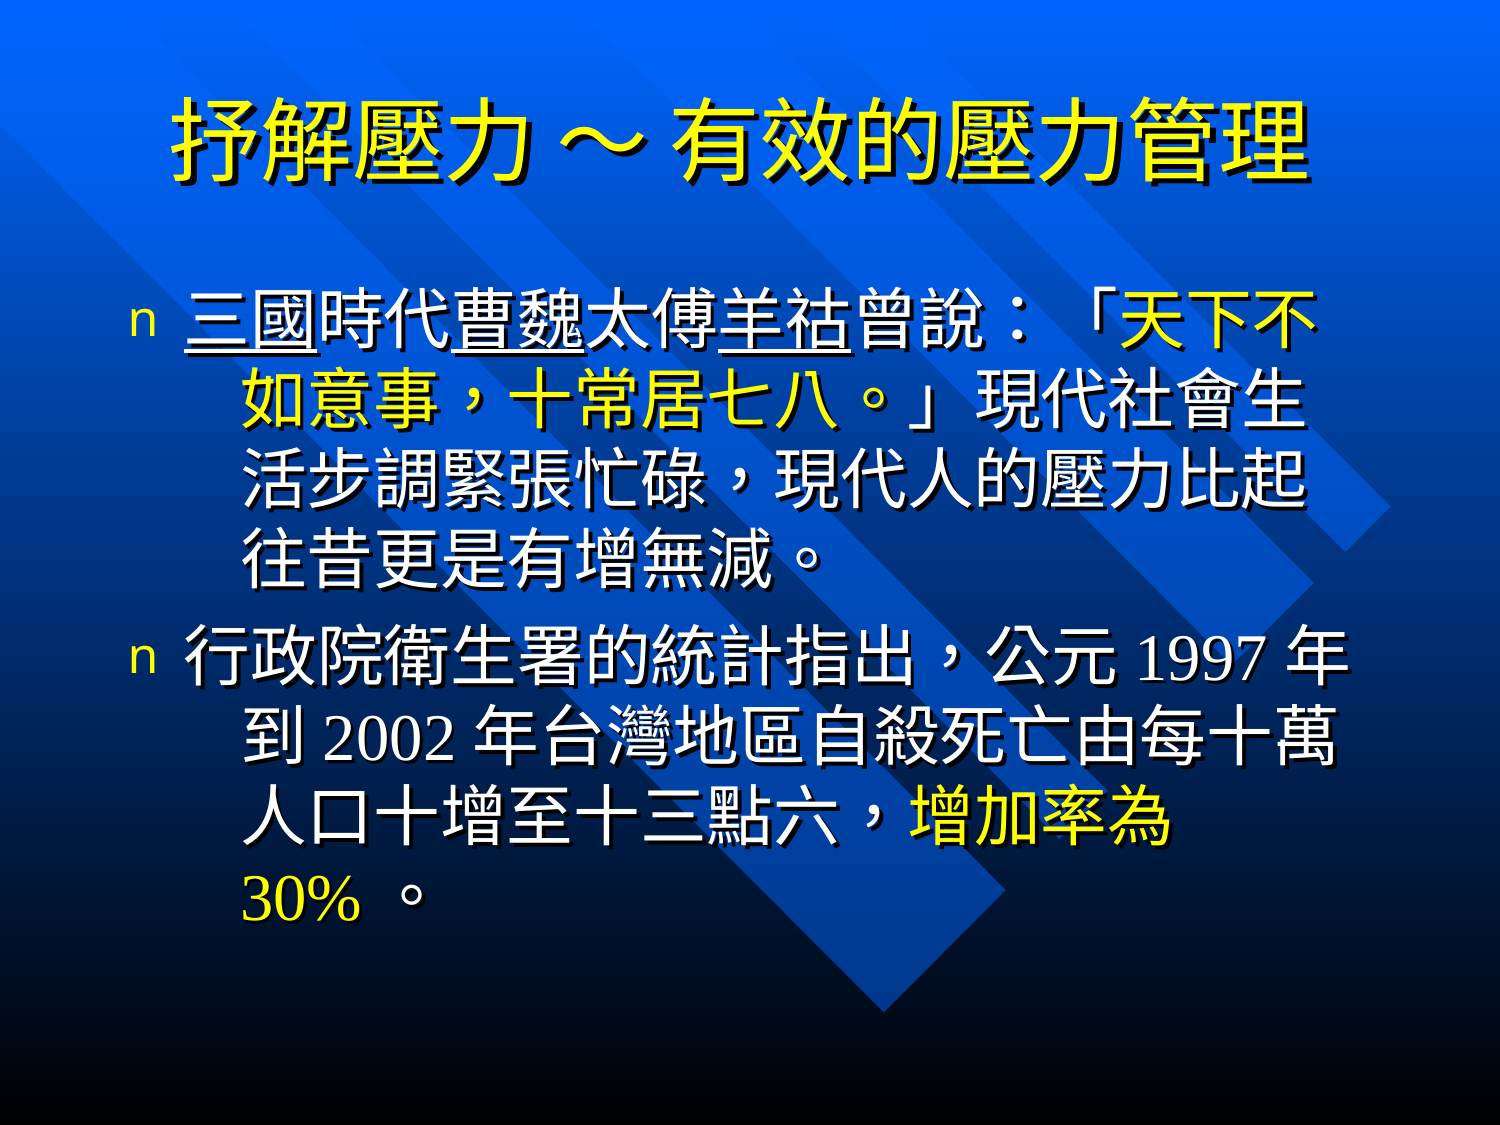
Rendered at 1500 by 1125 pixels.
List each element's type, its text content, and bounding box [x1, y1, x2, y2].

title 抒解壓力 ～ 有效的壓力管理 [112, 37, 1388, 238]
list 三國時代曹魏太傅羊祜曾說：「天下不如意事，十常居七八。」現代社會生活步調緊張忙碌，現代人的壓力比起往昔更是有增無減。 行政院衛生署的統計指出，公元1997年到2002年台灣地區自殺死亡由每十萬人口十增至十三點六，增加率為30%。 [112, 269, 1388, 1001]
